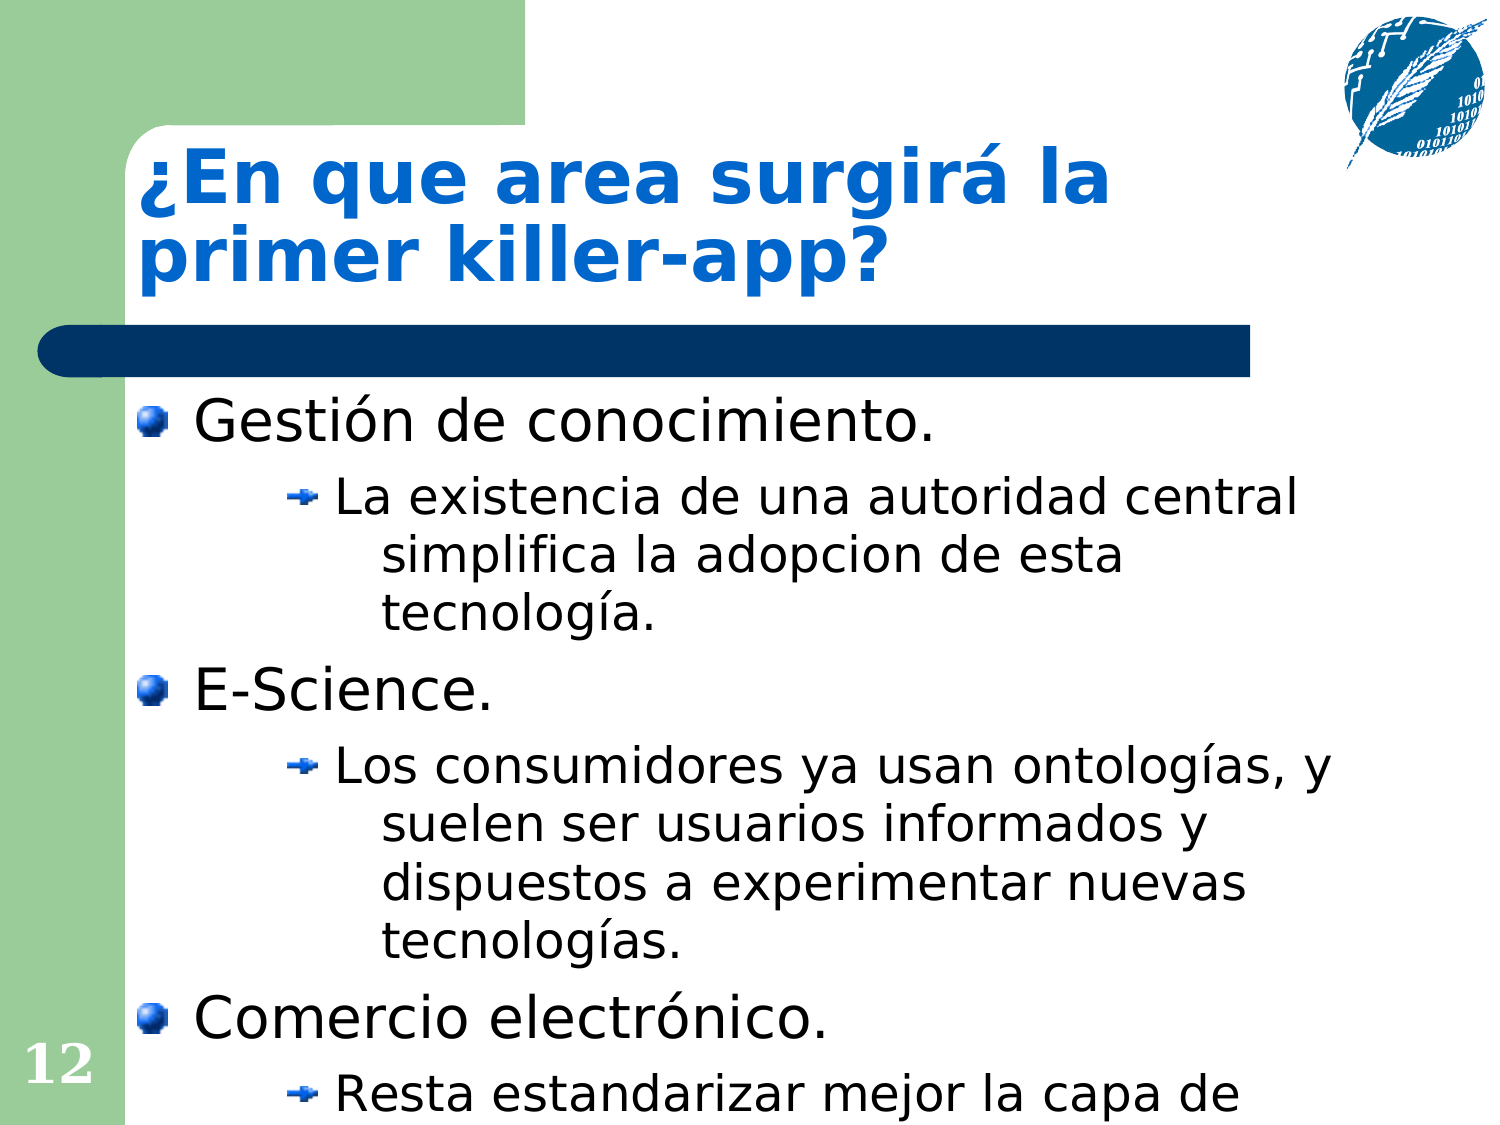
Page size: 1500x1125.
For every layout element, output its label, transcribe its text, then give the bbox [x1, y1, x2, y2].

list Gestión de conocimiento. La existencia de una autoridad central simplifica la adopcion de esta tecnología. E-Science. Los consumidores ya usan ontologías, y suelen ser usuarios informados y dispuestos a experimentar nuevas tecnologías. Comercio electrónico. Resta estandarizar mejor la capa de confianza de la web semántica. [137, 387, 1400, 1065]
picture [1416, 140, 1425, 149]
picture [287, 1086, 318, 1102]
picture [1433, 139, 1440, 147]
picture [1341, 15, 1487, 172]
picture [1436, 127, 1450, 136]
picture [1427, 138, 1431, 148]
title ¿En que area surgirá la primer killer-app? [136, 135, 1414, 302]
